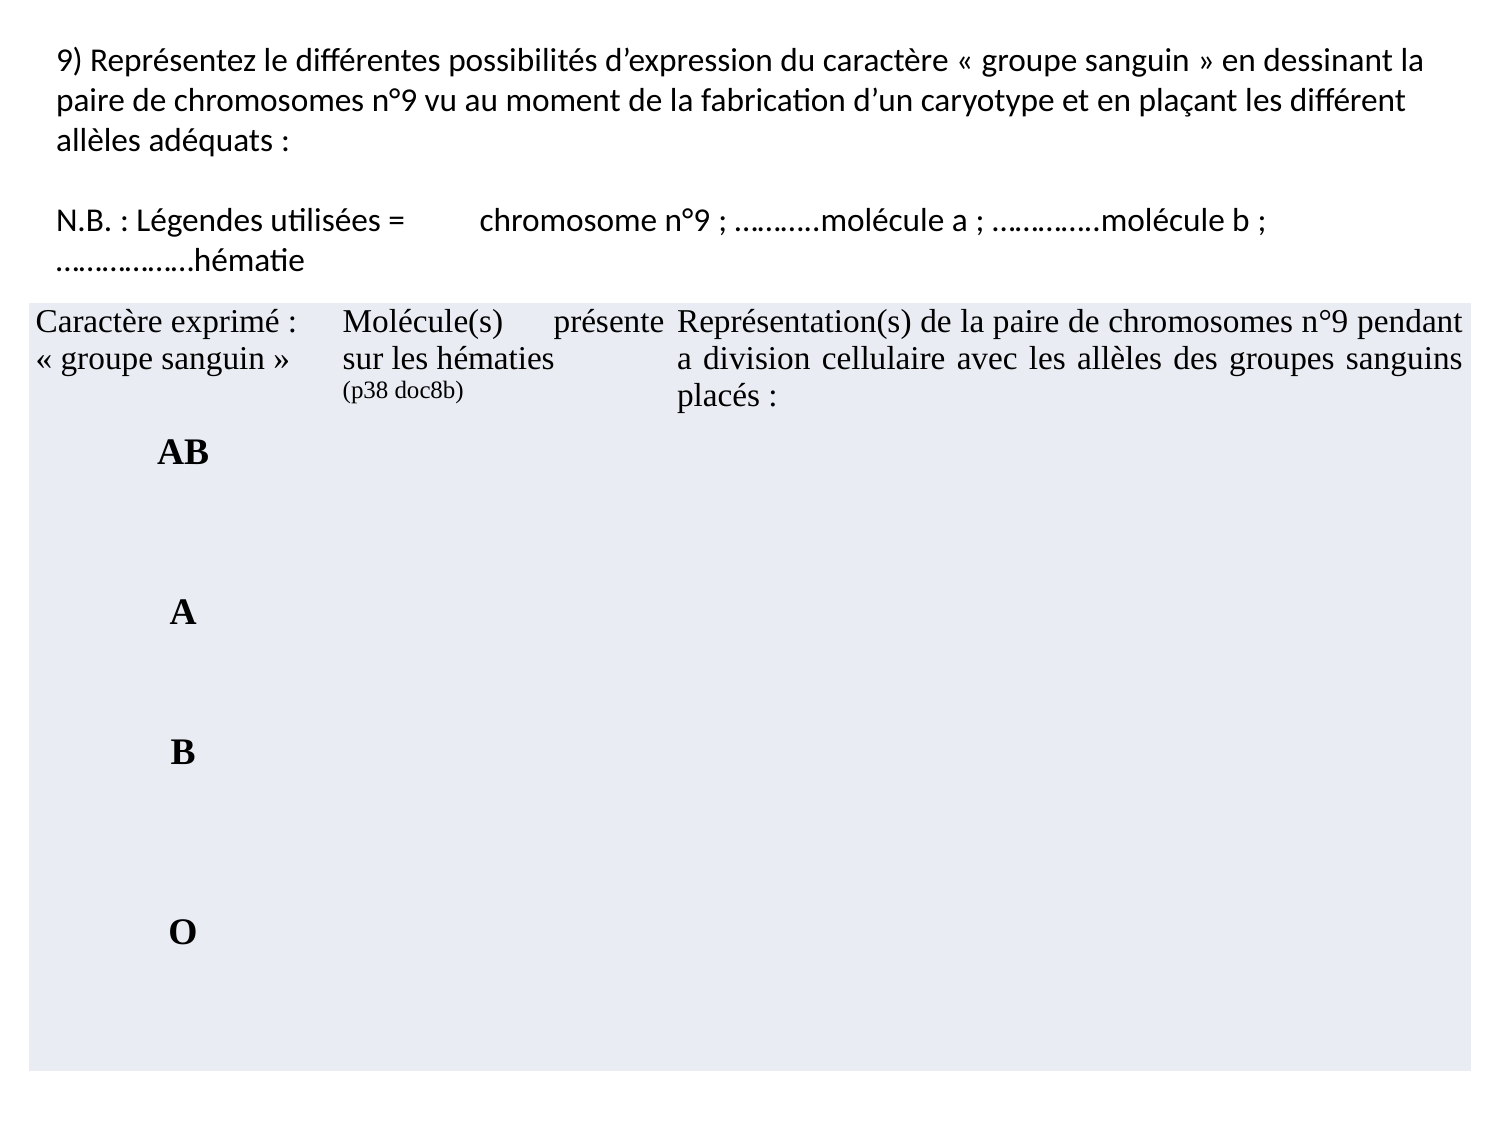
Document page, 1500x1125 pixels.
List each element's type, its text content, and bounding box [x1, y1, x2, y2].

table_cell O [29, 911, 337, 1071]
table_cell [671, 911, 1471, 1071]
table_cell [671, 591, 1471, 731]
table_cell [337, 911, 671, 1071]
table_header Représentation(s) de la paire de chromosomes n°9 pendant a division cellulaire avec les allèles des groupes sanguins placés : [671, 303, 1471, 431]
table_cell [337, 731, 671, 911]
table_cell AB [29, 431, 337, 591]
table_cell B [29, 731, 337, 911]
text_box 9) Représentez le différentes possibilités d’expression du caractère « groupe sanguin » en dessinant la paire de chromosomes n°9 vu au moment de la fabrication d’un caryotype et en plaçant les différent allèles adéquats : N.B. : Légendes utilisées = chromosome n°9 ; ………..molécule a ; …………..molécule b ; ………………hématie [41, 30, 1459, 303]
table_cell [337, 591, 671, 731]
table_header Molécule(s) présente sur les hématies (p38 doc8b) [337, 303, 671, 431]
table_header Caractère exprimé : « groupe sanguin » [29, 303, 337, 431]
table_cell A [29, 591, 337, 731]
table_cell [671, 731, 1471, 911]
table_cell [671, 431, 1471, 591]
table_cell [337, 431, 671, 591]
